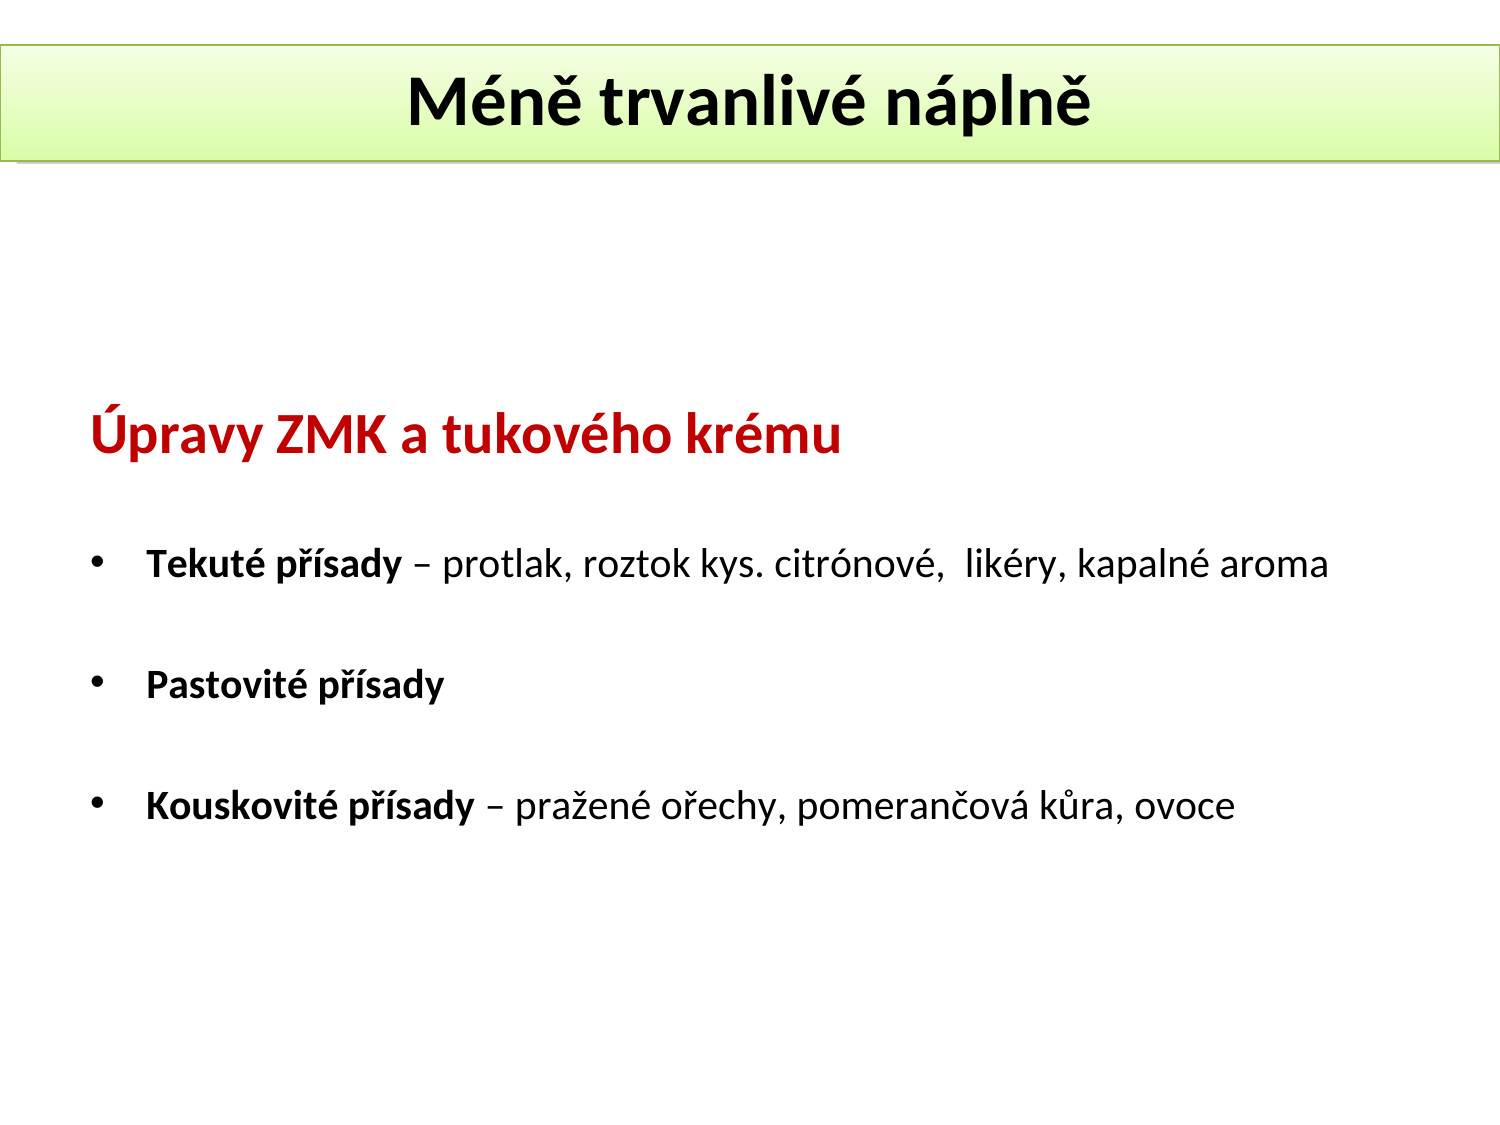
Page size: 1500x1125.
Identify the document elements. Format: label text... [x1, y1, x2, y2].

text_box Méně trvanlivé náplně [0, 45, 1500, 161]
list Úpravy ZMK a tukového krému Tekuté přísady – protlak, roztok kys. citrónové, likéry, kapalné aroma Pastovité přísady Kouskovité přísady – pražené ořechy, pomerančová kůra, ovoce [75, 262, 1426, 1006]
